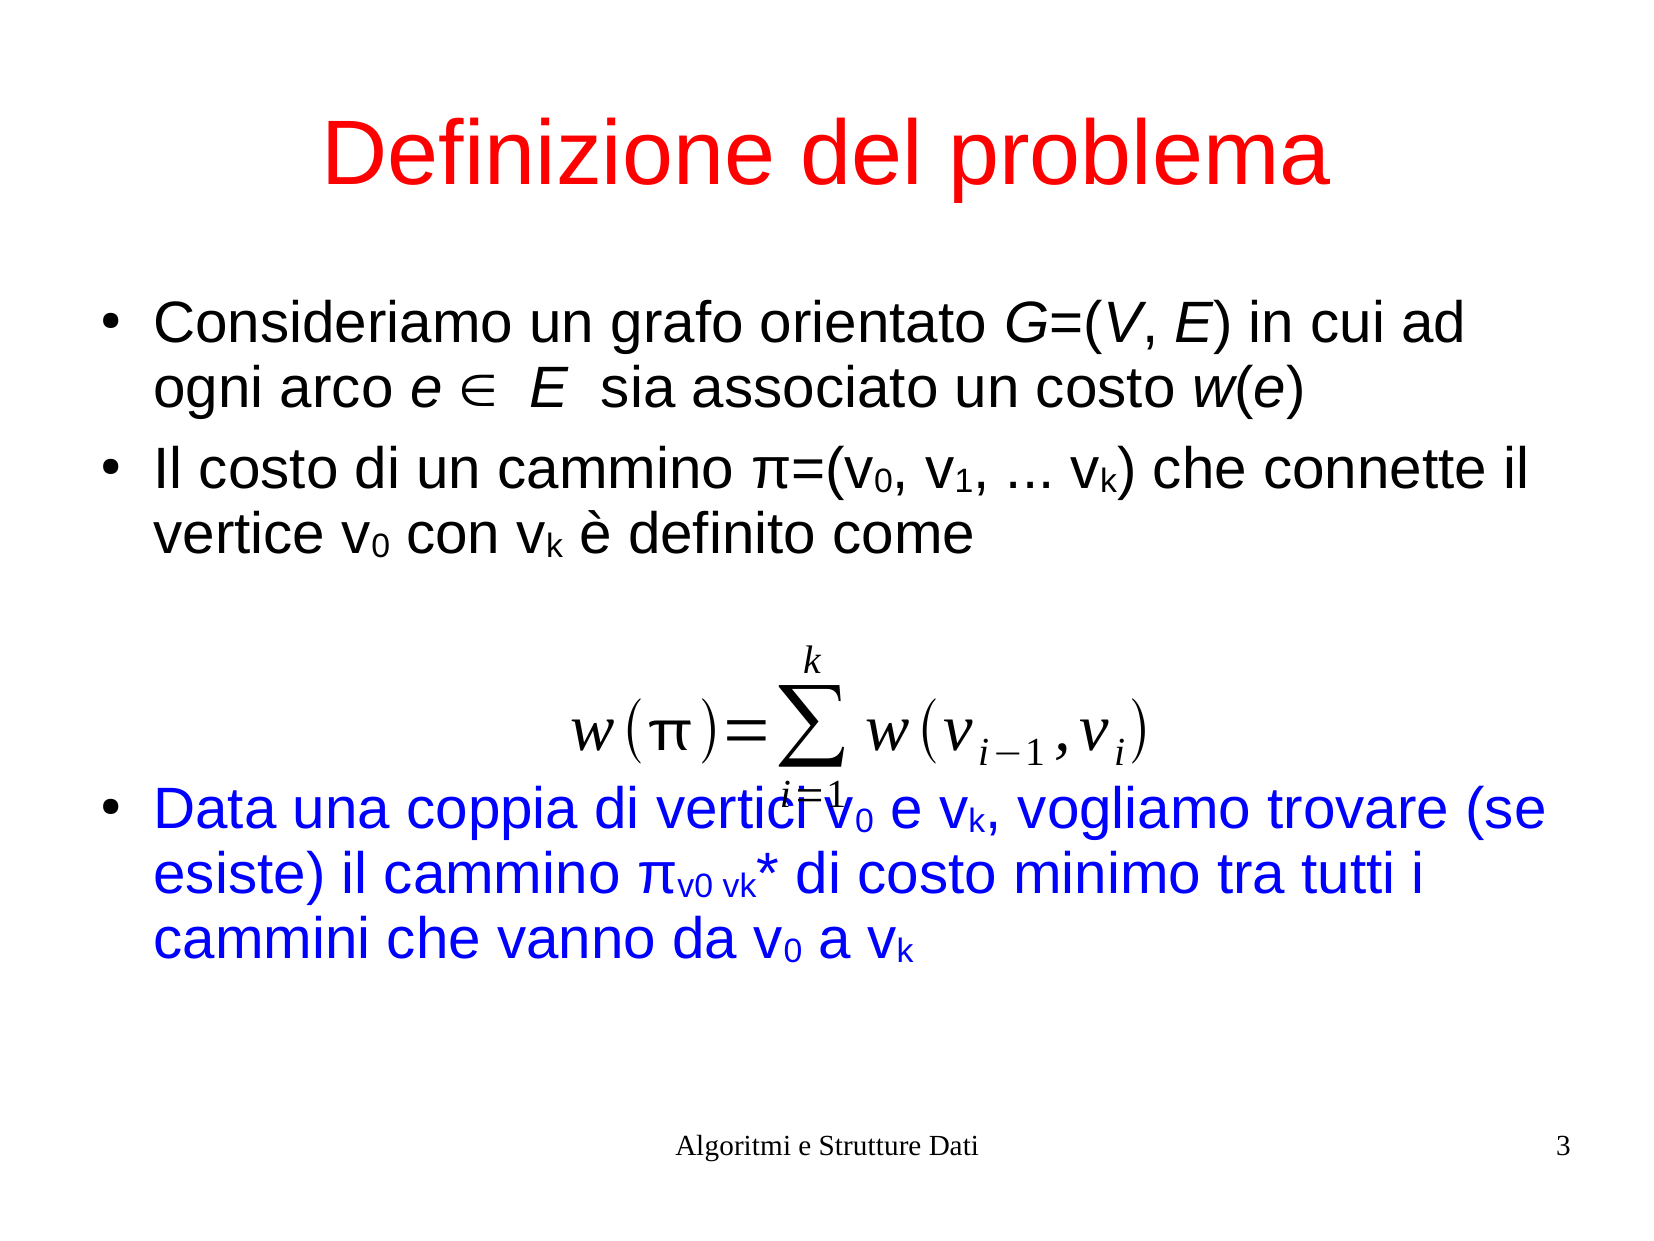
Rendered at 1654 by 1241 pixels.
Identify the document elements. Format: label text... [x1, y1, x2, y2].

chart [562, 637, 1157, 817]
title Definizione del problema [82, 49, 1571, 257]
list Consideriamo un grafo orientato G=(V, E) in cui ad ogni arco e  E sia associato un costo w(e) Il costo di un cammino π=(v0, v1, ... vk) che connette il vertice v0 con vk è definito come Data una coppia di vertici v0 e vk, vogliamo trovare (se esiste) il cammino πv0 vk* di costo minimo tra tutti i cammini che vanno da v0 a vk [82, 290, 1571, 1109]
